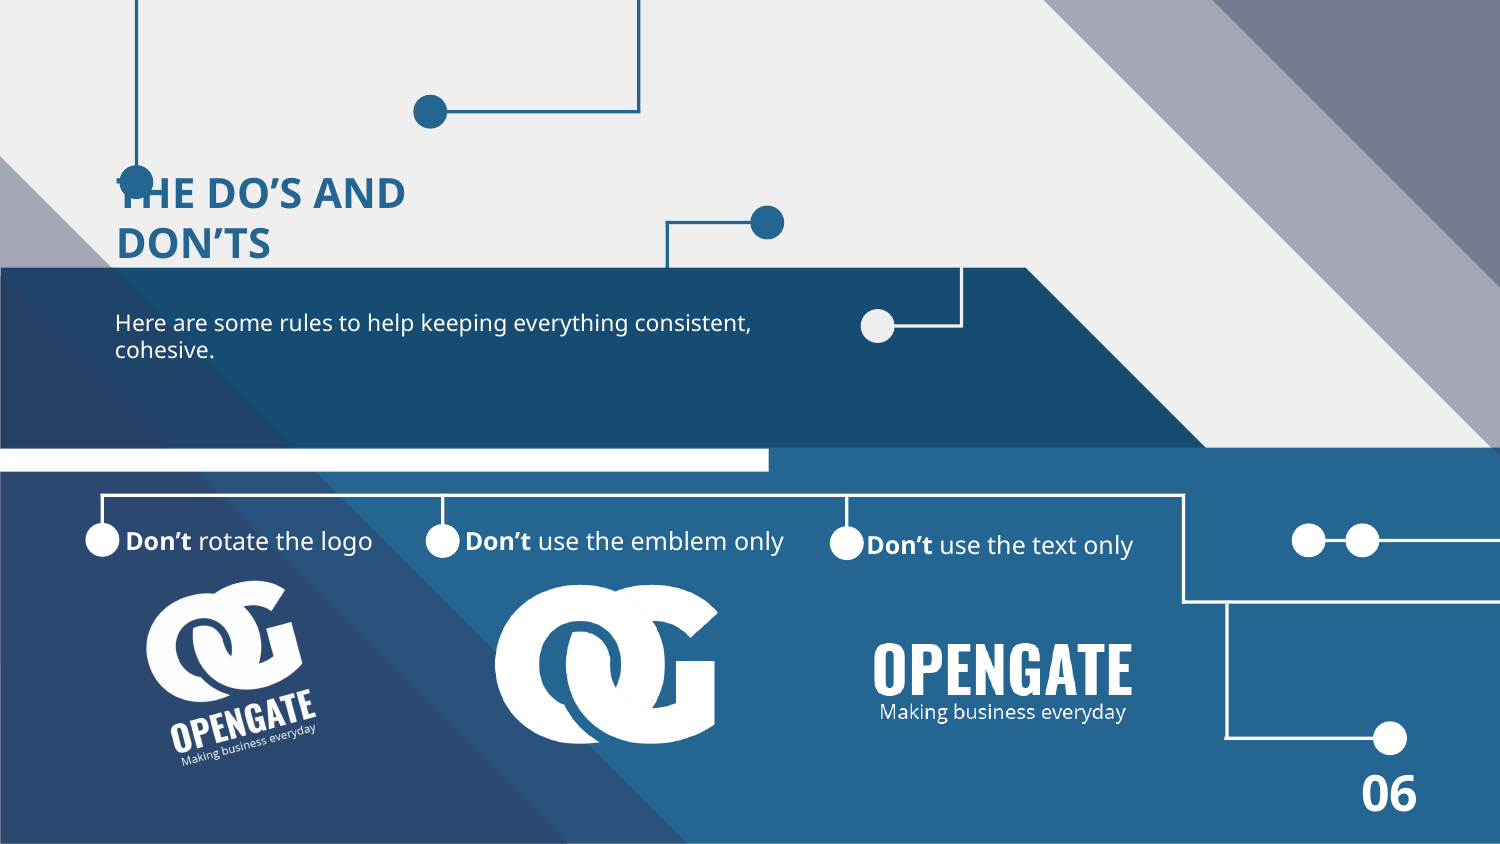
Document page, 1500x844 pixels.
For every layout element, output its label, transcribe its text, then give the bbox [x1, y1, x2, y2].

title THE DO’S AND DON’TS [100, 193, 523, 282]
picture [871, 637, 1133, 725]
text_box Don’t use the text only [851, 514, 1167, 580]
text_box Don’t use the emblem only [449, 517, 832, 564]
text_box [413, 0, 641, 129]
text_box Don’t rotate the logo [110, 510, 426, 576]
picture [134, 571, 323, 772]
text_box [0, 0, 1500, 844]
list Here are some rules to help keeping everything consistent, cohesive. [100, 293, 872, 359]
picture [495, 584, 718, 744]
text_box 06 [1325, 764, 1455, 819]
text_box [119, 0, 154, 200]
